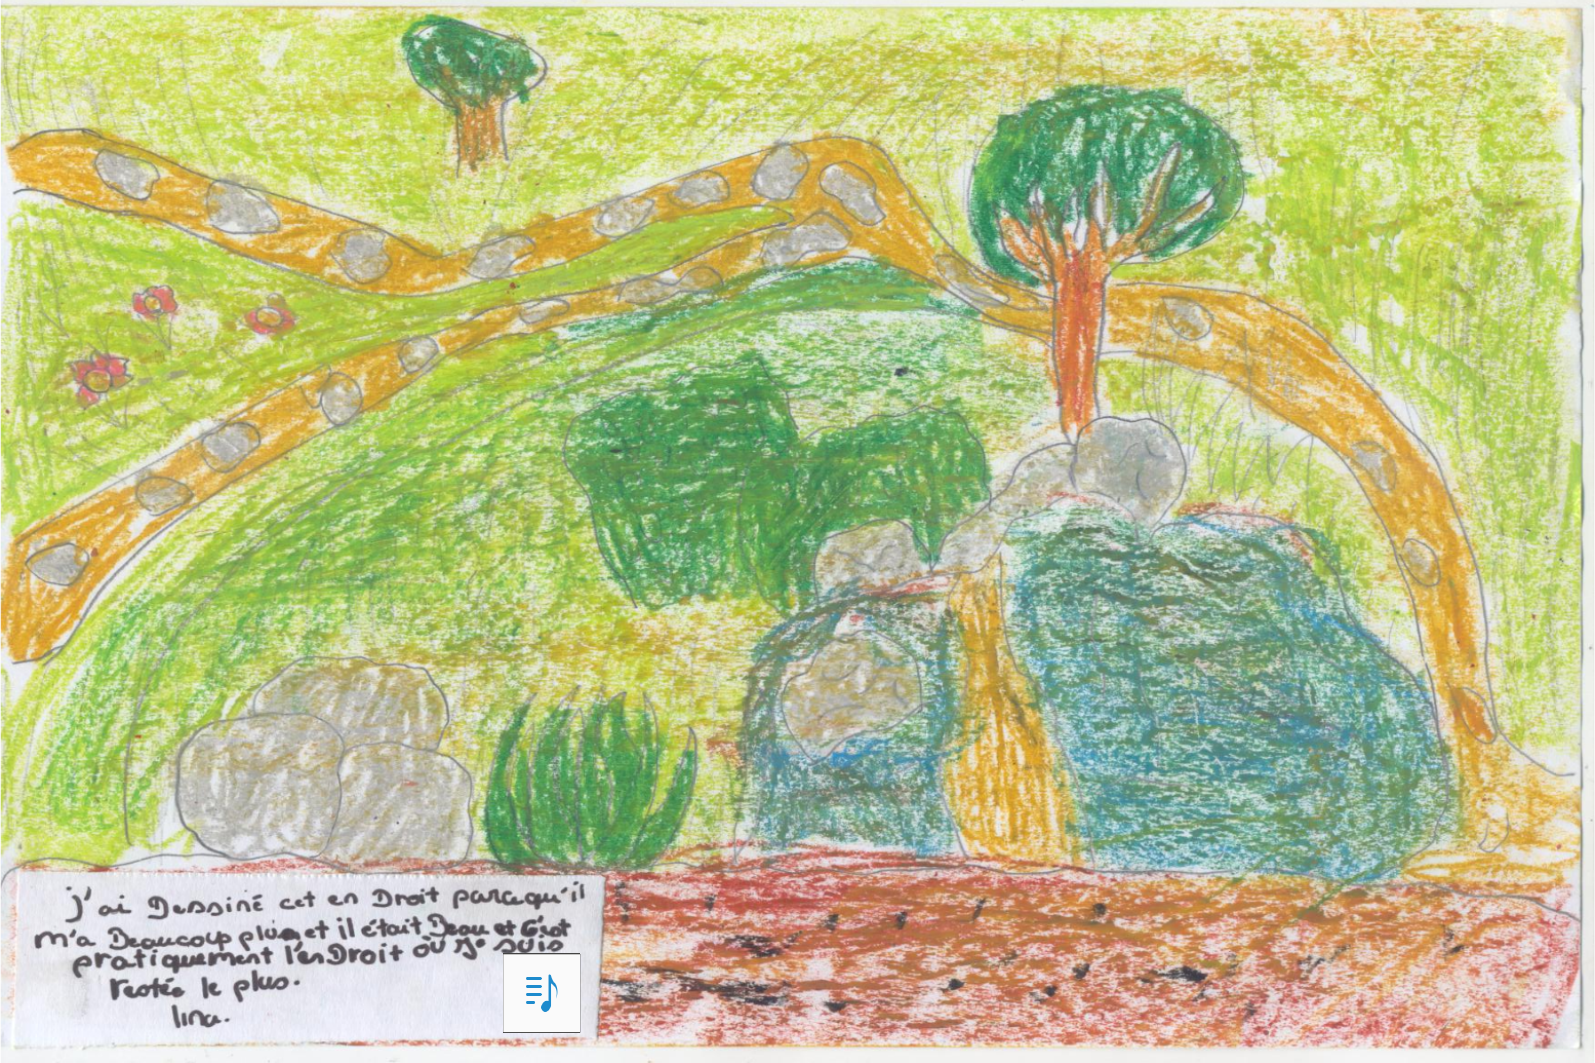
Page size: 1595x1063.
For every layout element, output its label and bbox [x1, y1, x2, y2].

picture [0, 0, 1595, 1063]
text_box [501, 952, 582, 1034]
